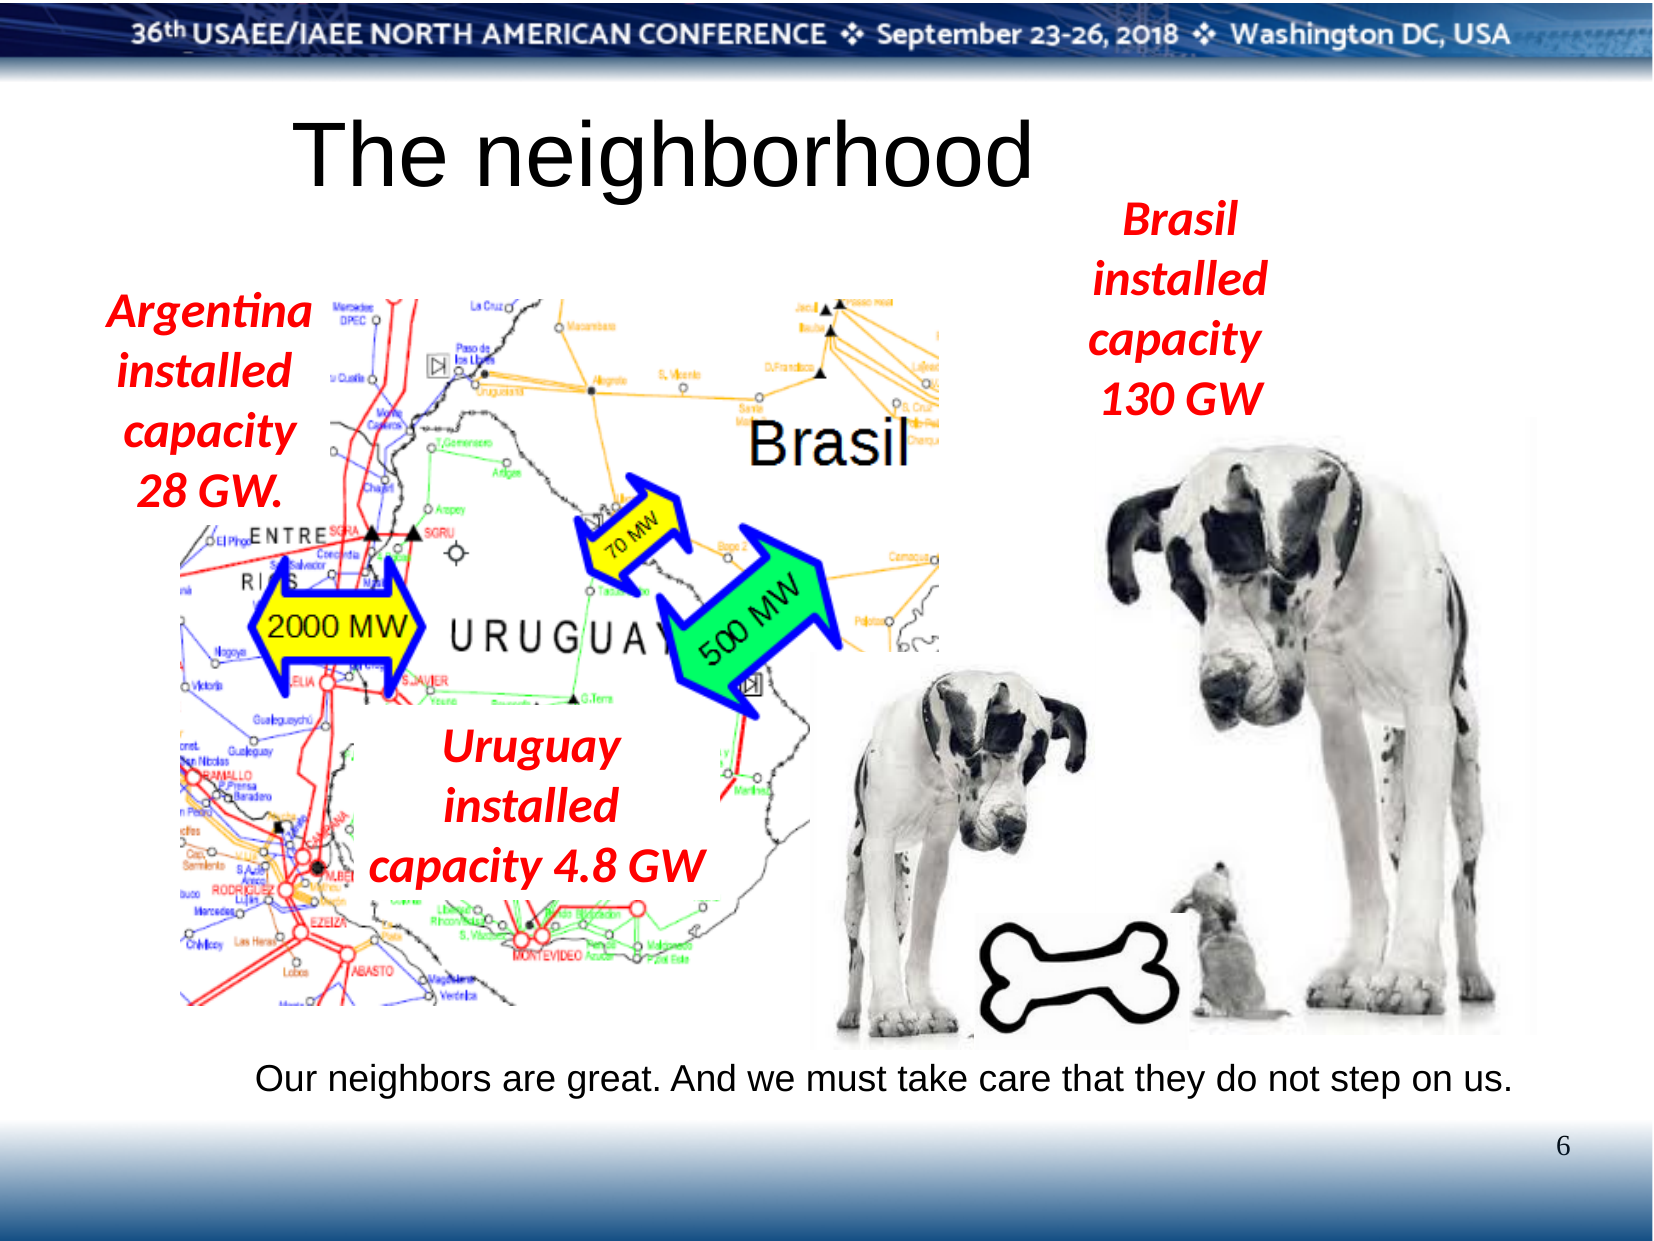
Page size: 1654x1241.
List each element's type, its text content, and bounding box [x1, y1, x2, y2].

text_box Argentina installed capacity 28 GW. [90, 269, 331, 525]
title The neighborhood [142, 96, 1186, 316]
text_box Brasil installed capacity 130 GW [1020, 177, 1340, 433]
text_box Uruguay installed capacity 4.8 GW [353, 704, 721, 900]
picture [0, 3, 1653, 1241]
text_box Our neighbors are great. And we must take care that they do not step on us. [240, 1050, 1531, 1107]
